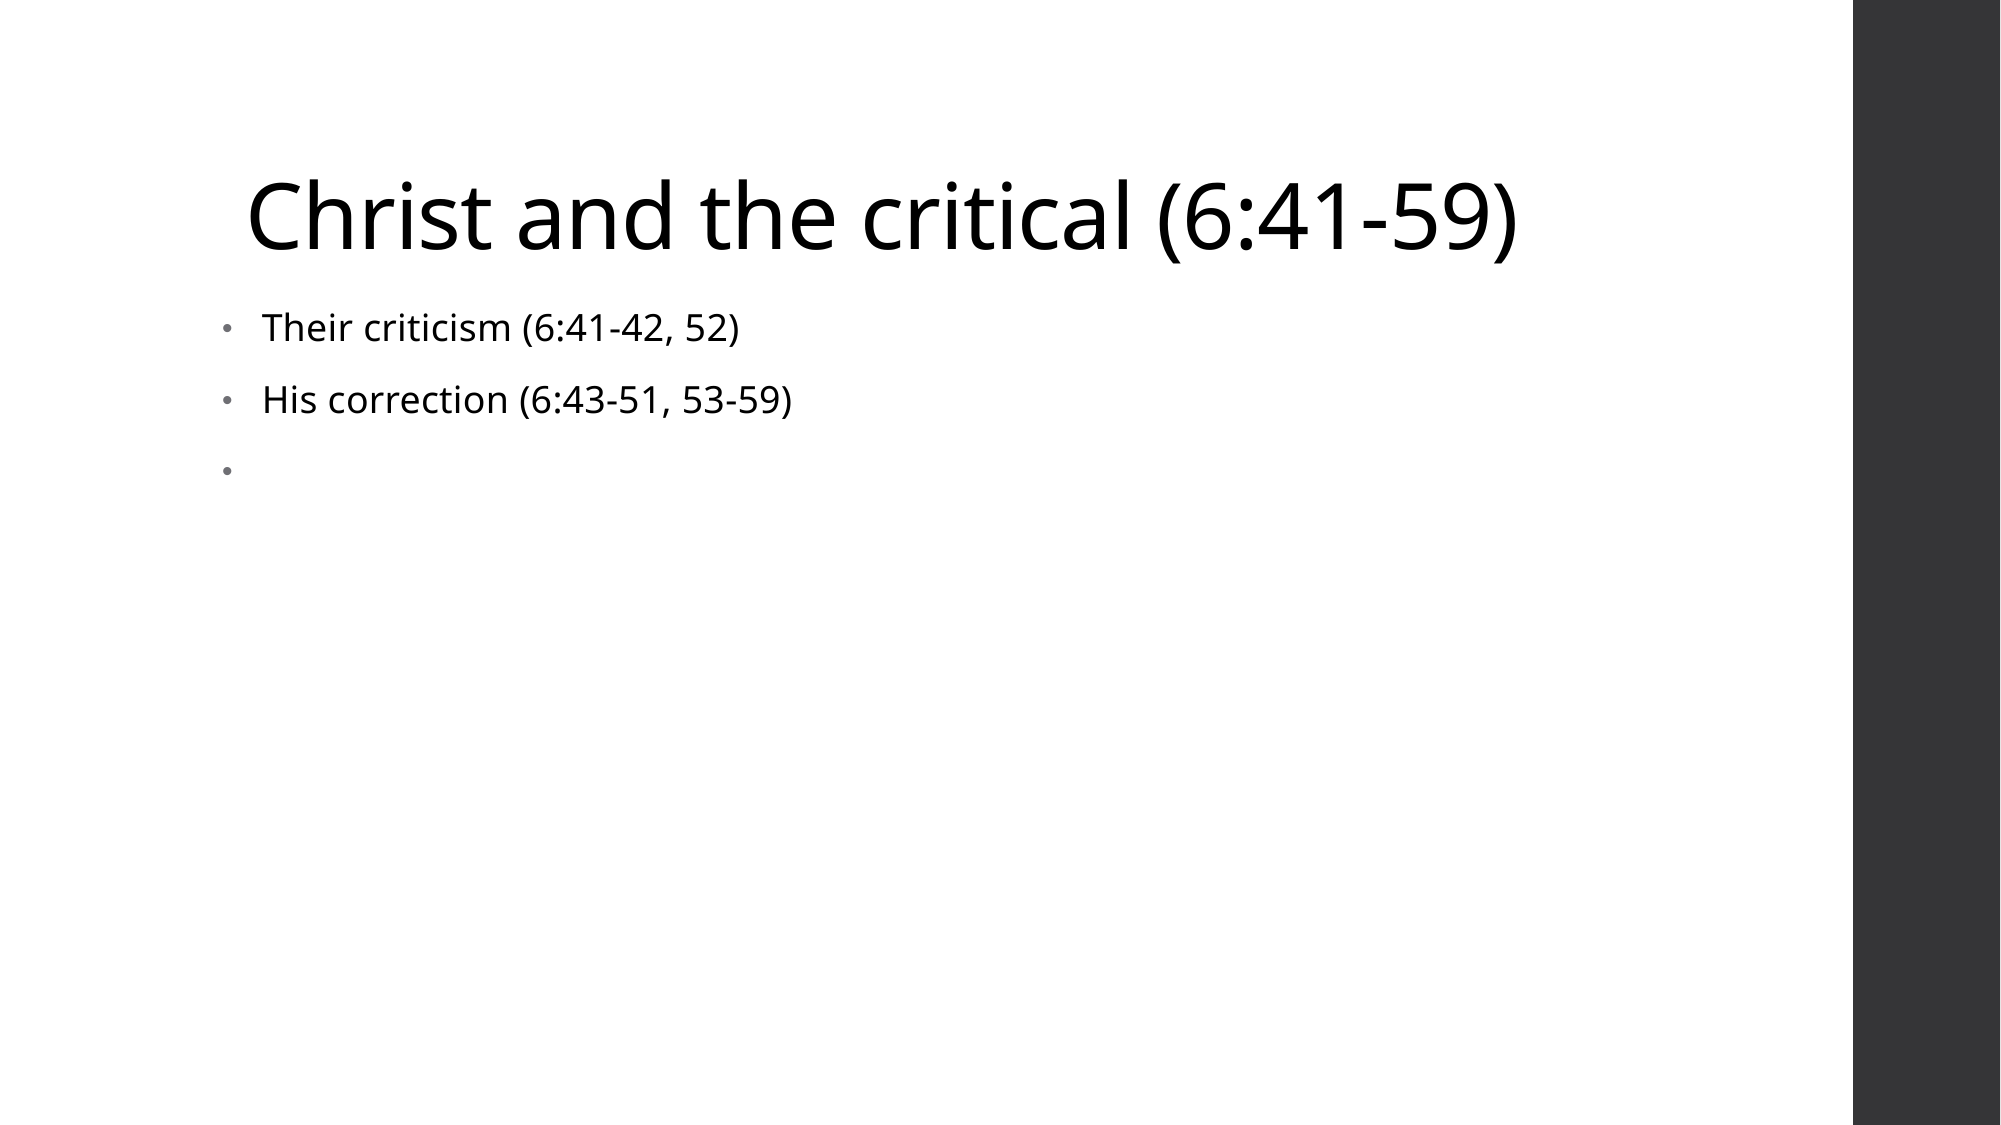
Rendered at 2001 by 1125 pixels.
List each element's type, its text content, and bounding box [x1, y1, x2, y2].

title Christ and the critical (6:41-59) [206, 60, 1797, 278]
list Their criticism (6:41-42, 52) His correction (6:43-51, 53-59) [206, 299, 1617, 1014]
